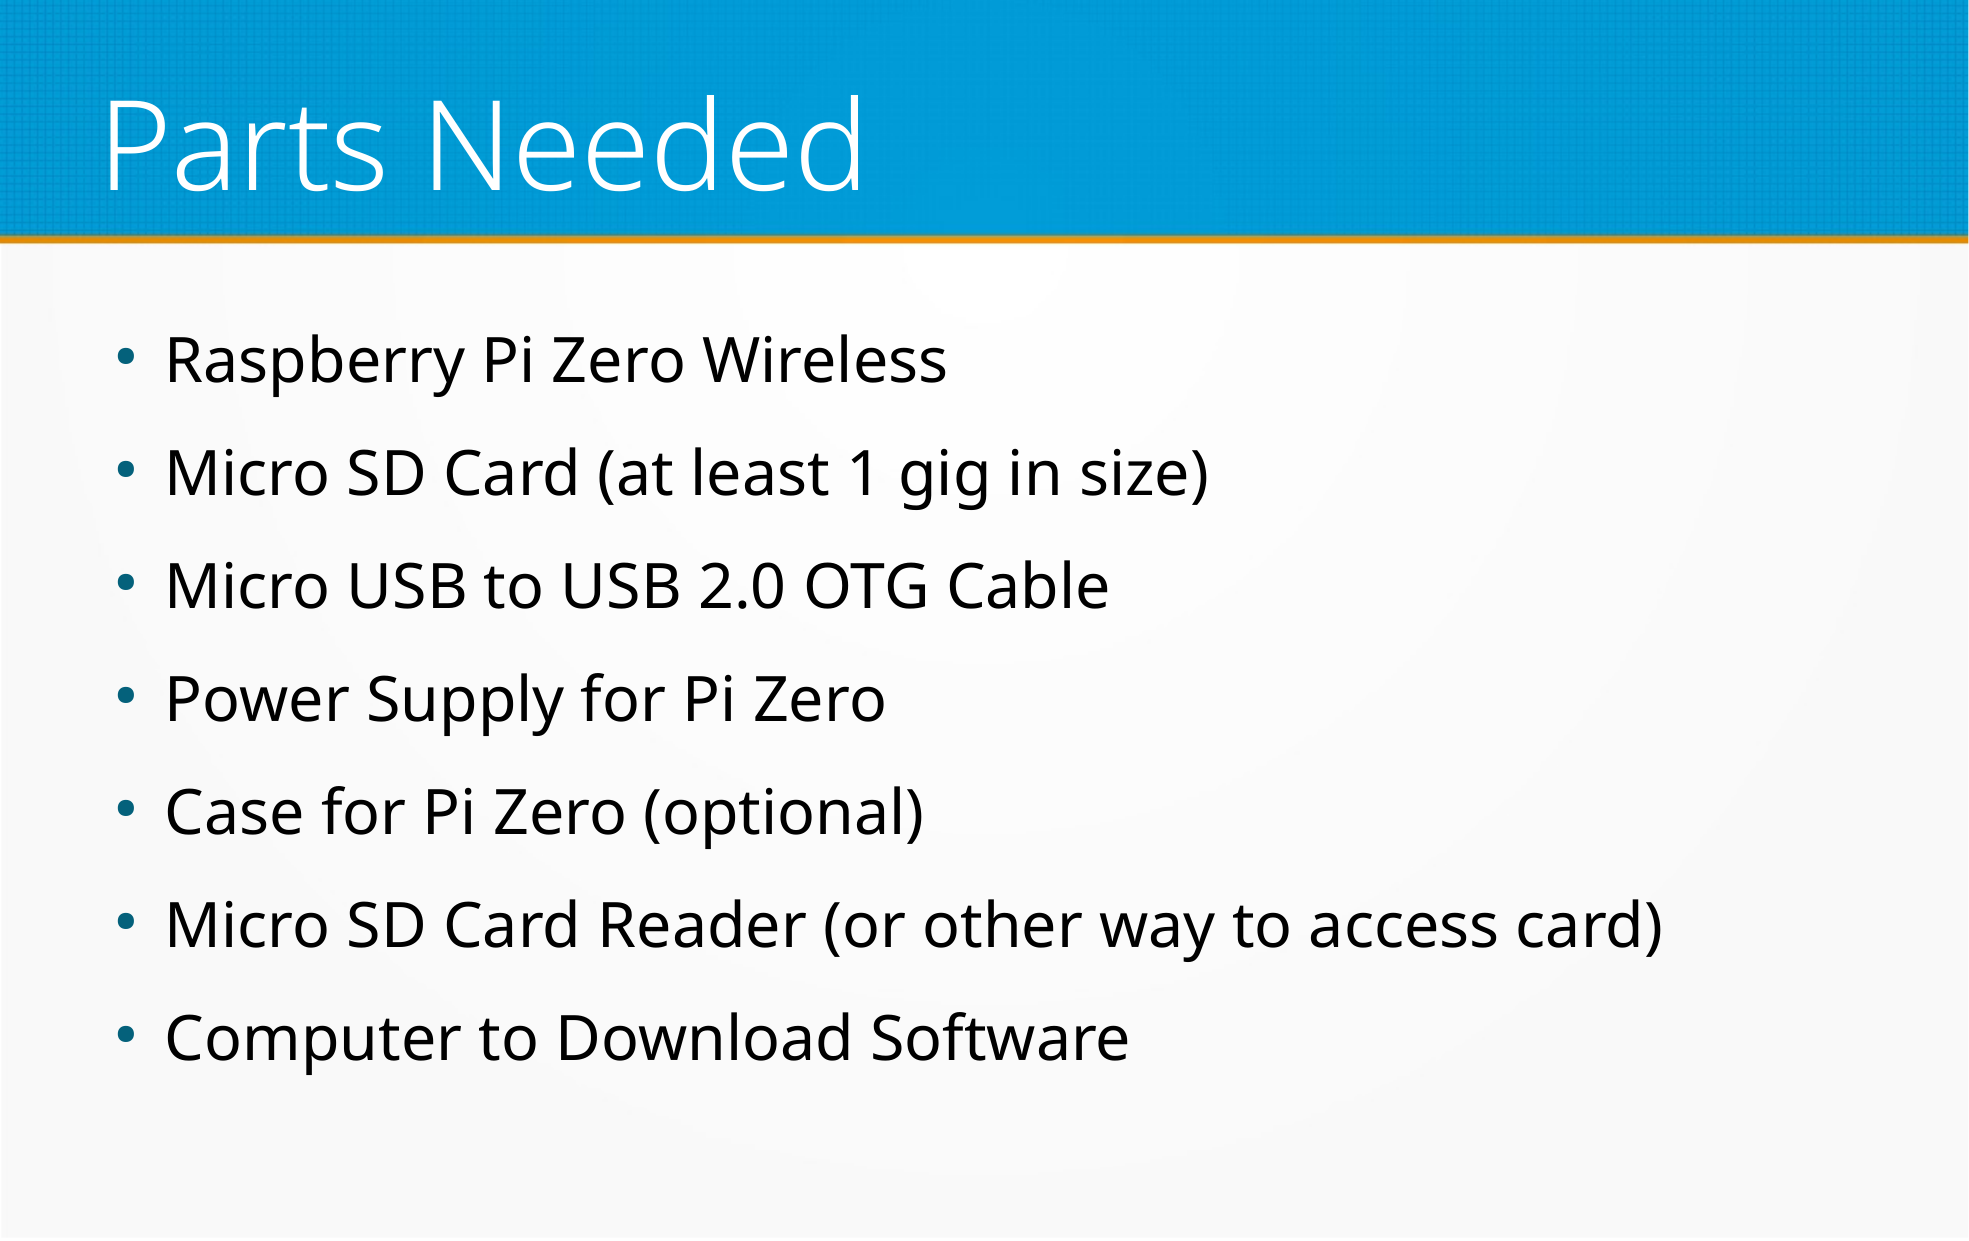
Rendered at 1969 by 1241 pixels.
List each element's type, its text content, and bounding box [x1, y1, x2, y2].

picture [0, 233, 1969, 1241]
title Parts Needed [98, 19, 1870, 227]
list Raspberry Pi Zero Wireless Micro SD Card (at least 1 gig in size) Micro USB to USB 2.0 OTG Cable Power Supply for Pi Zero Case for Pi Zero (optional) Micro SD Card Reader (or other way to access card) Computer to Download Software [98, 315, 1861, 1081]
